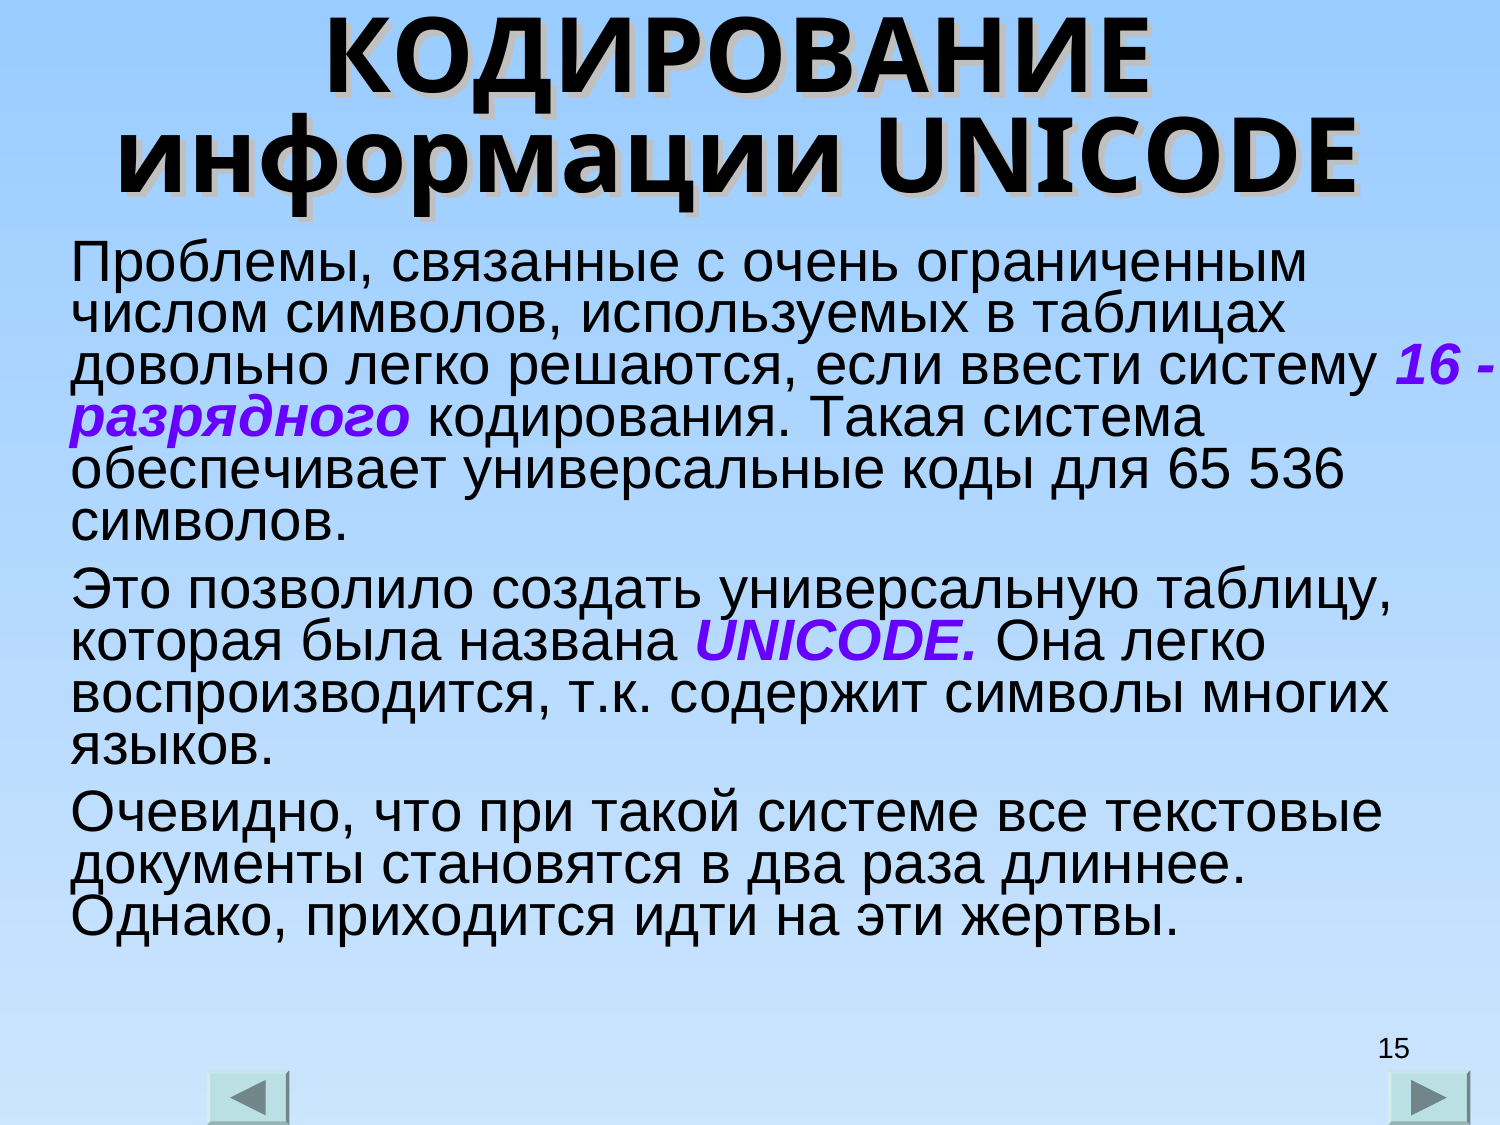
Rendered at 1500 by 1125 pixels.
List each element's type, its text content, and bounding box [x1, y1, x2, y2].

text_box [1389, 1070, 1471, 1125]
title КОДИРОВАНИЕ информации UNICODE [0, 1, 1475, 224]
list Проблемы, связанные с очень ограниченным числом символов, используемых в таблицах довольно легко решаются, если ввести систему 16 - разрядного кодирования. Такая система обеспечивает универсальные коды для 65 536 символов. Это позволило создать универсальную таблицу, которая была названа UNICODE. Она легко воспроизводится, т.к. содержит символы многих языков. Очевидно, что при такой системе все текстовые документы становятся в два раза длиннее. Однако, приходится идти на эти жертвы. [0, 231, 1500, 1071]
text_box [208, 1070, 290, 1125]
